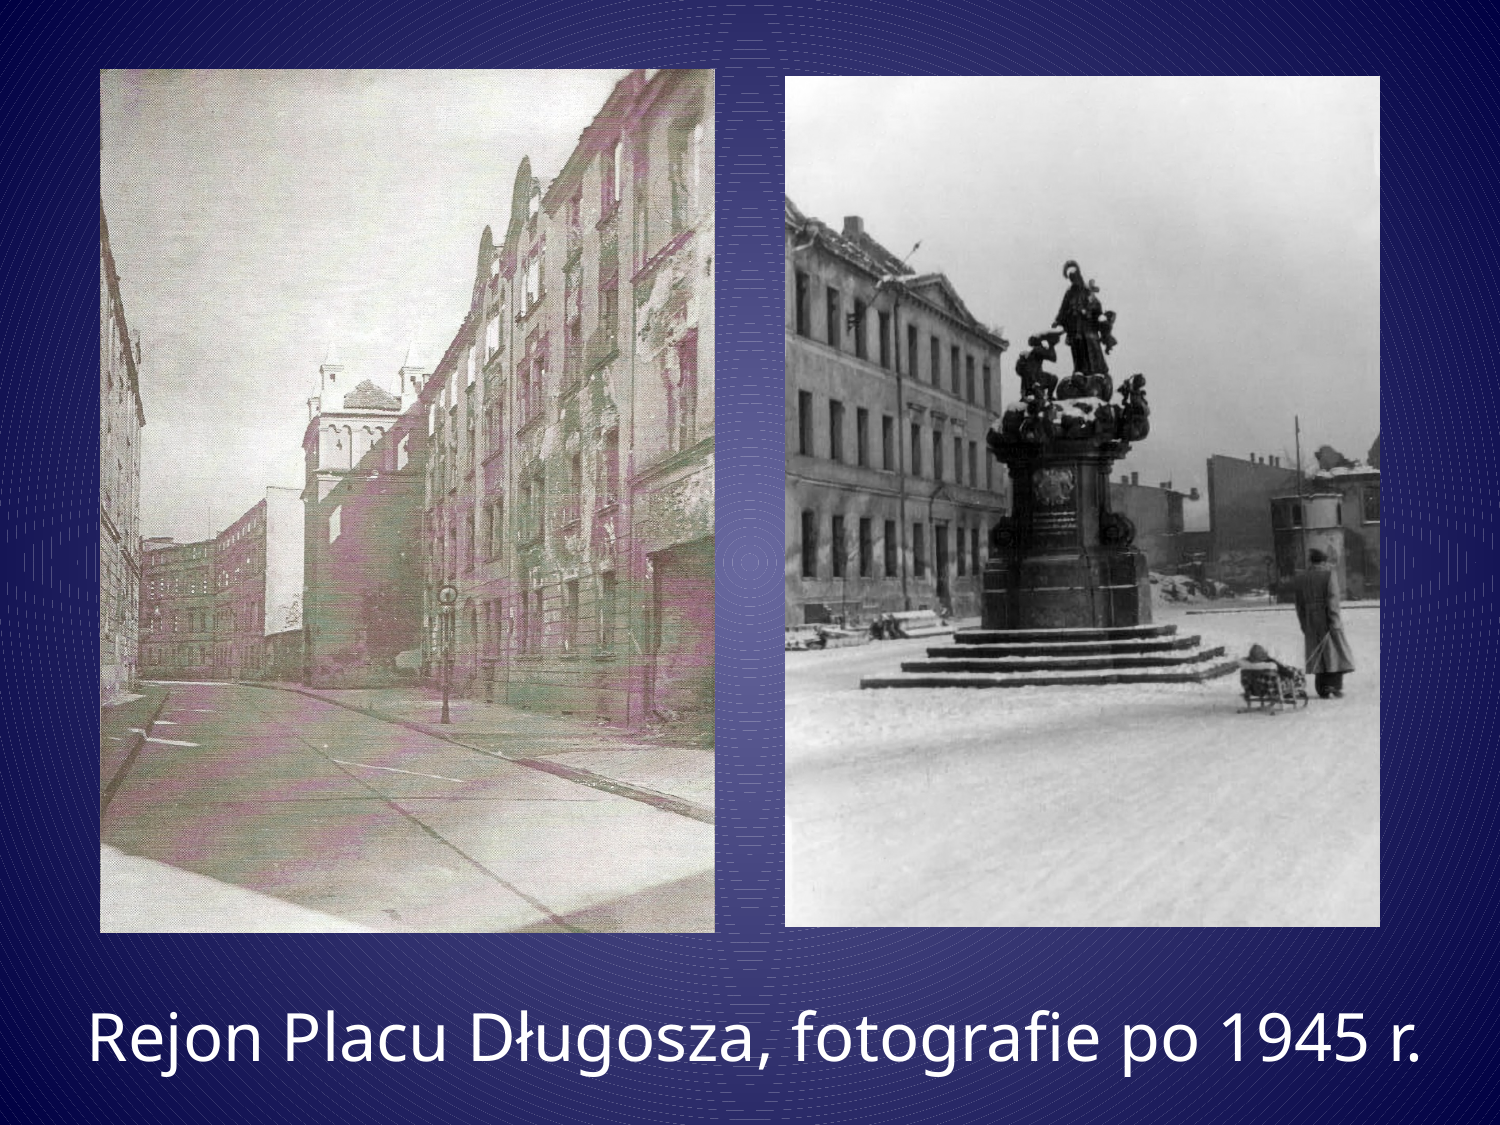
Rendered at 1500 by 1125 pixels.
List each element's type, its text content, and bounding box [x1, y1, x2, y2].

picture [100, 69, 715, 933]
picture [785, 76, 1380, 927]
text_box Rejon Placu Długosza, fotografie po 1945 r. [53, 987, 1459, 1084]
